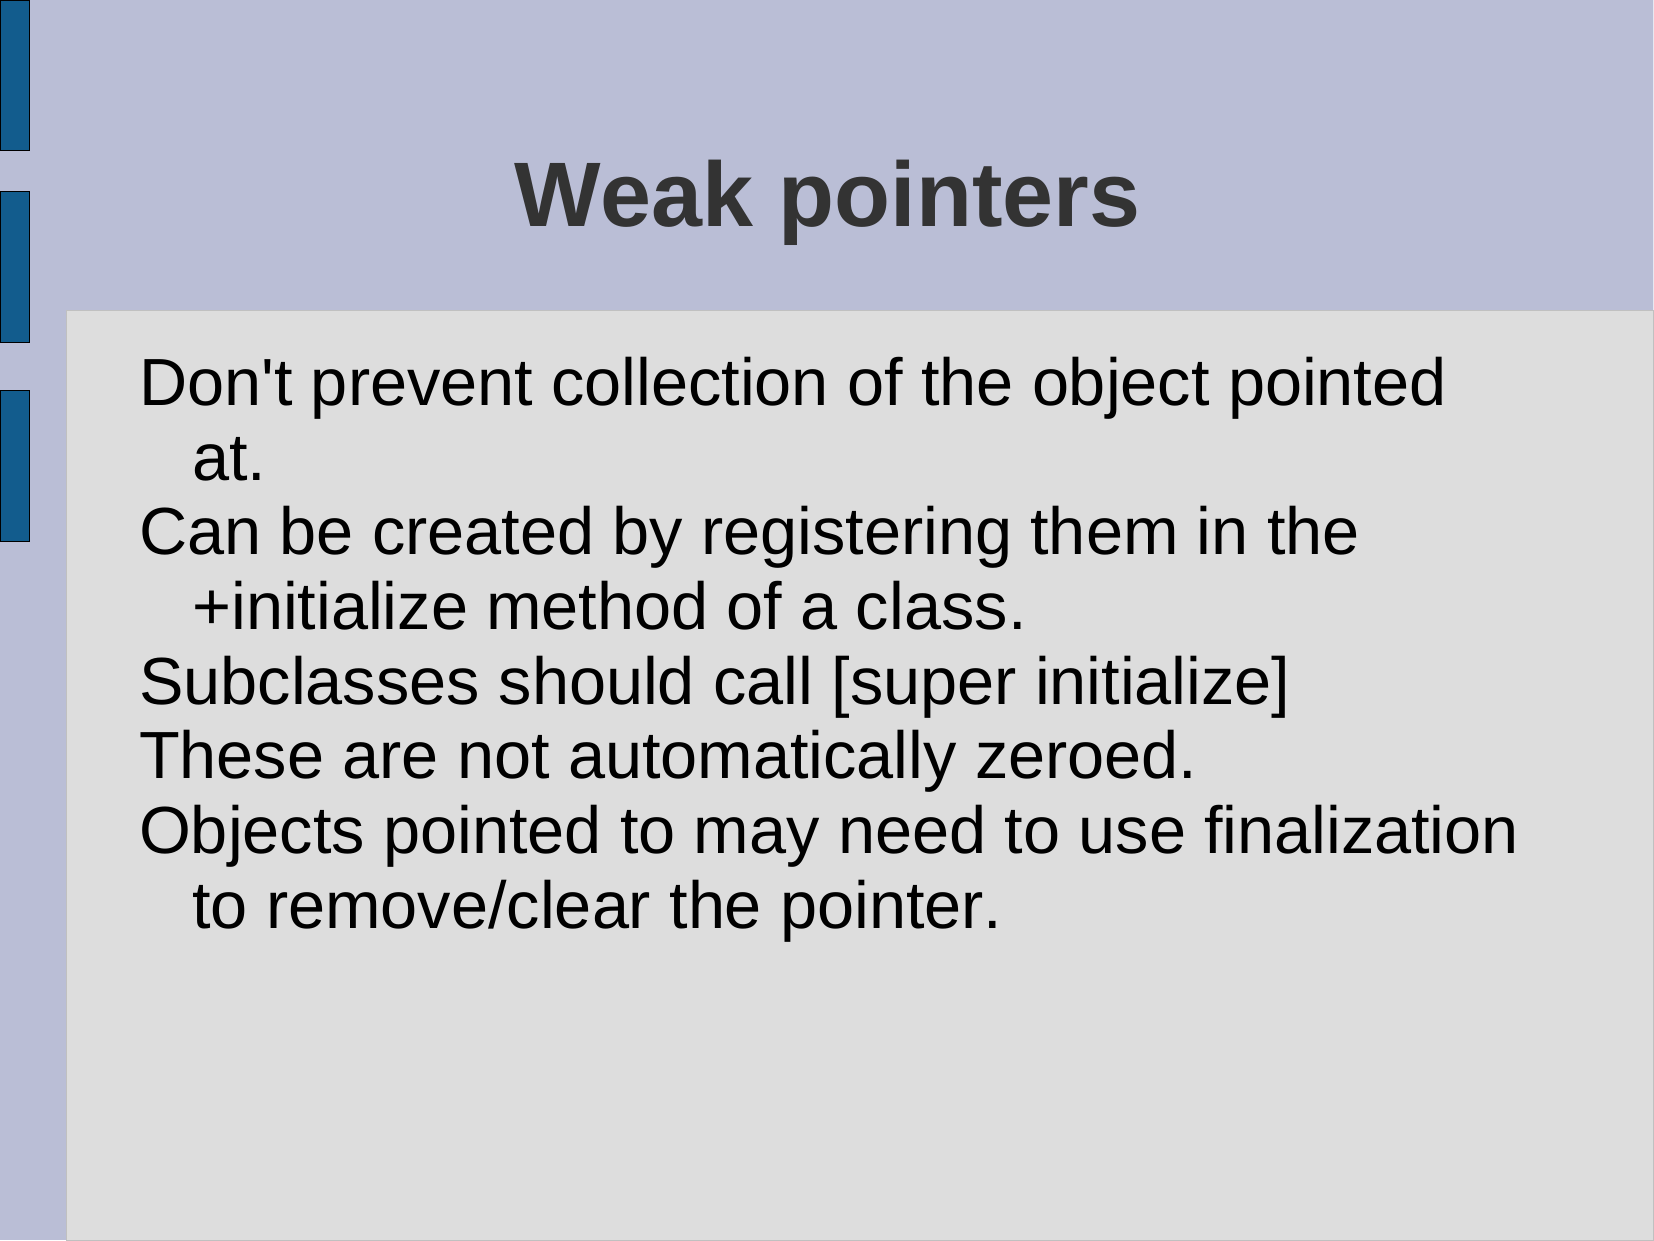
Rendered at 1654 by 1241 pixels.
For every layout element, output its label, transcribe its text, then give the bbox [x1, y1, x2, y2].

title Weak pointers [121, 91, 1534, 299]
list Don't prevent collection of the object pointed at. Can be created by registering them in the +initialize method of a class. Subclasses should call [super initialize] These are not automatically zeroed. Objects pointed to may need to use finalization to remove/clear the pointer. [121, 344, 1534, 1127]
